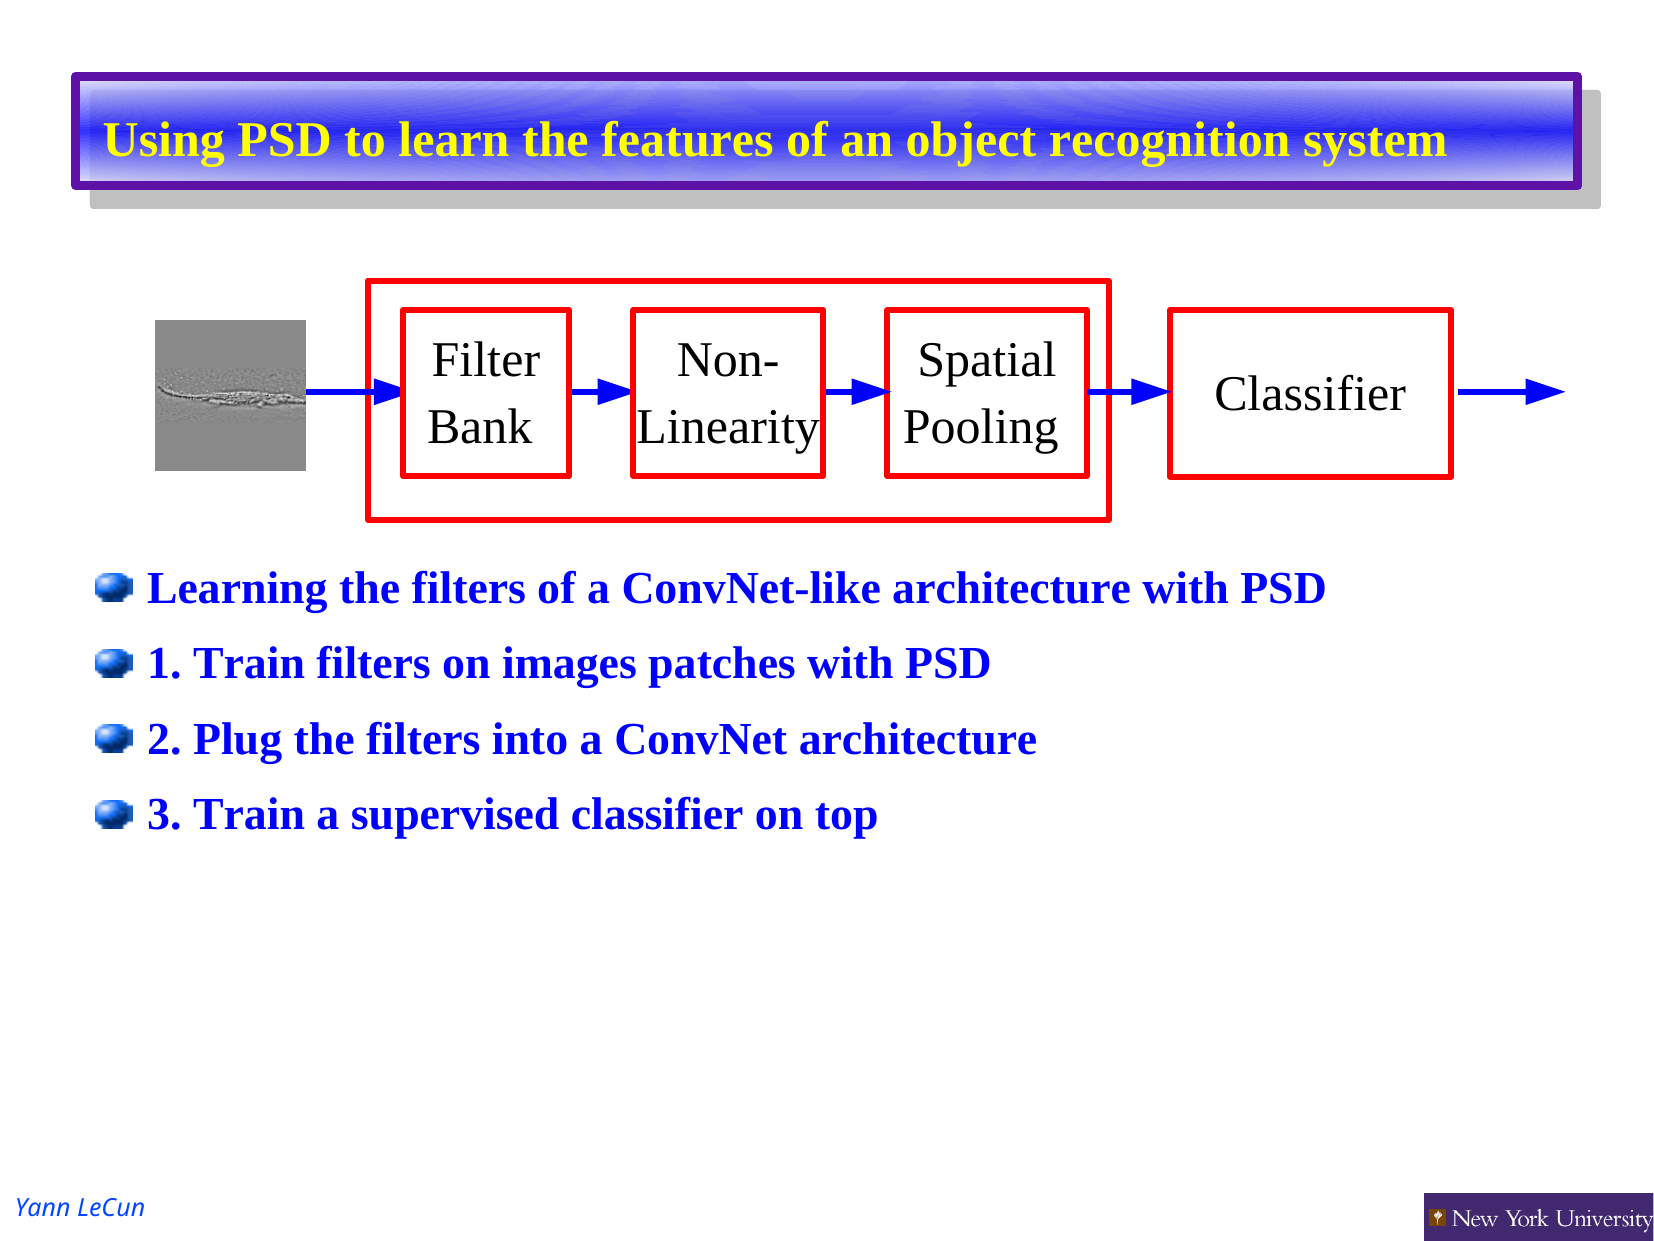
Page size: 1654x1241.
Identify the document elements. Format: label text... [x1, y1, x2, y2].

text_box Non- Linearity [633, 310, 824, 476]
picture [155, 320, 306, 471]
title Using PSD to learn the features of an object recognition system [75, 76, 1578, 186]
picture [1424, 1193, 1654, 1241]
text_box Classifier [1170, 310, 1452, 477]
text_box Spatial Pooling [887, 310, 1087, 476]
text_box Filter Bank [402, 310, 570, 476]
text_box [367, 280, 1109, 520]
list Learning the filters of a ConvNet-like architecture with PSD 1. Train filters on images patches with PSD 2. Plug the filters into a ConvNet architecture 3. Train a supervised classifier on top [95, 562, 1538, 1088]
